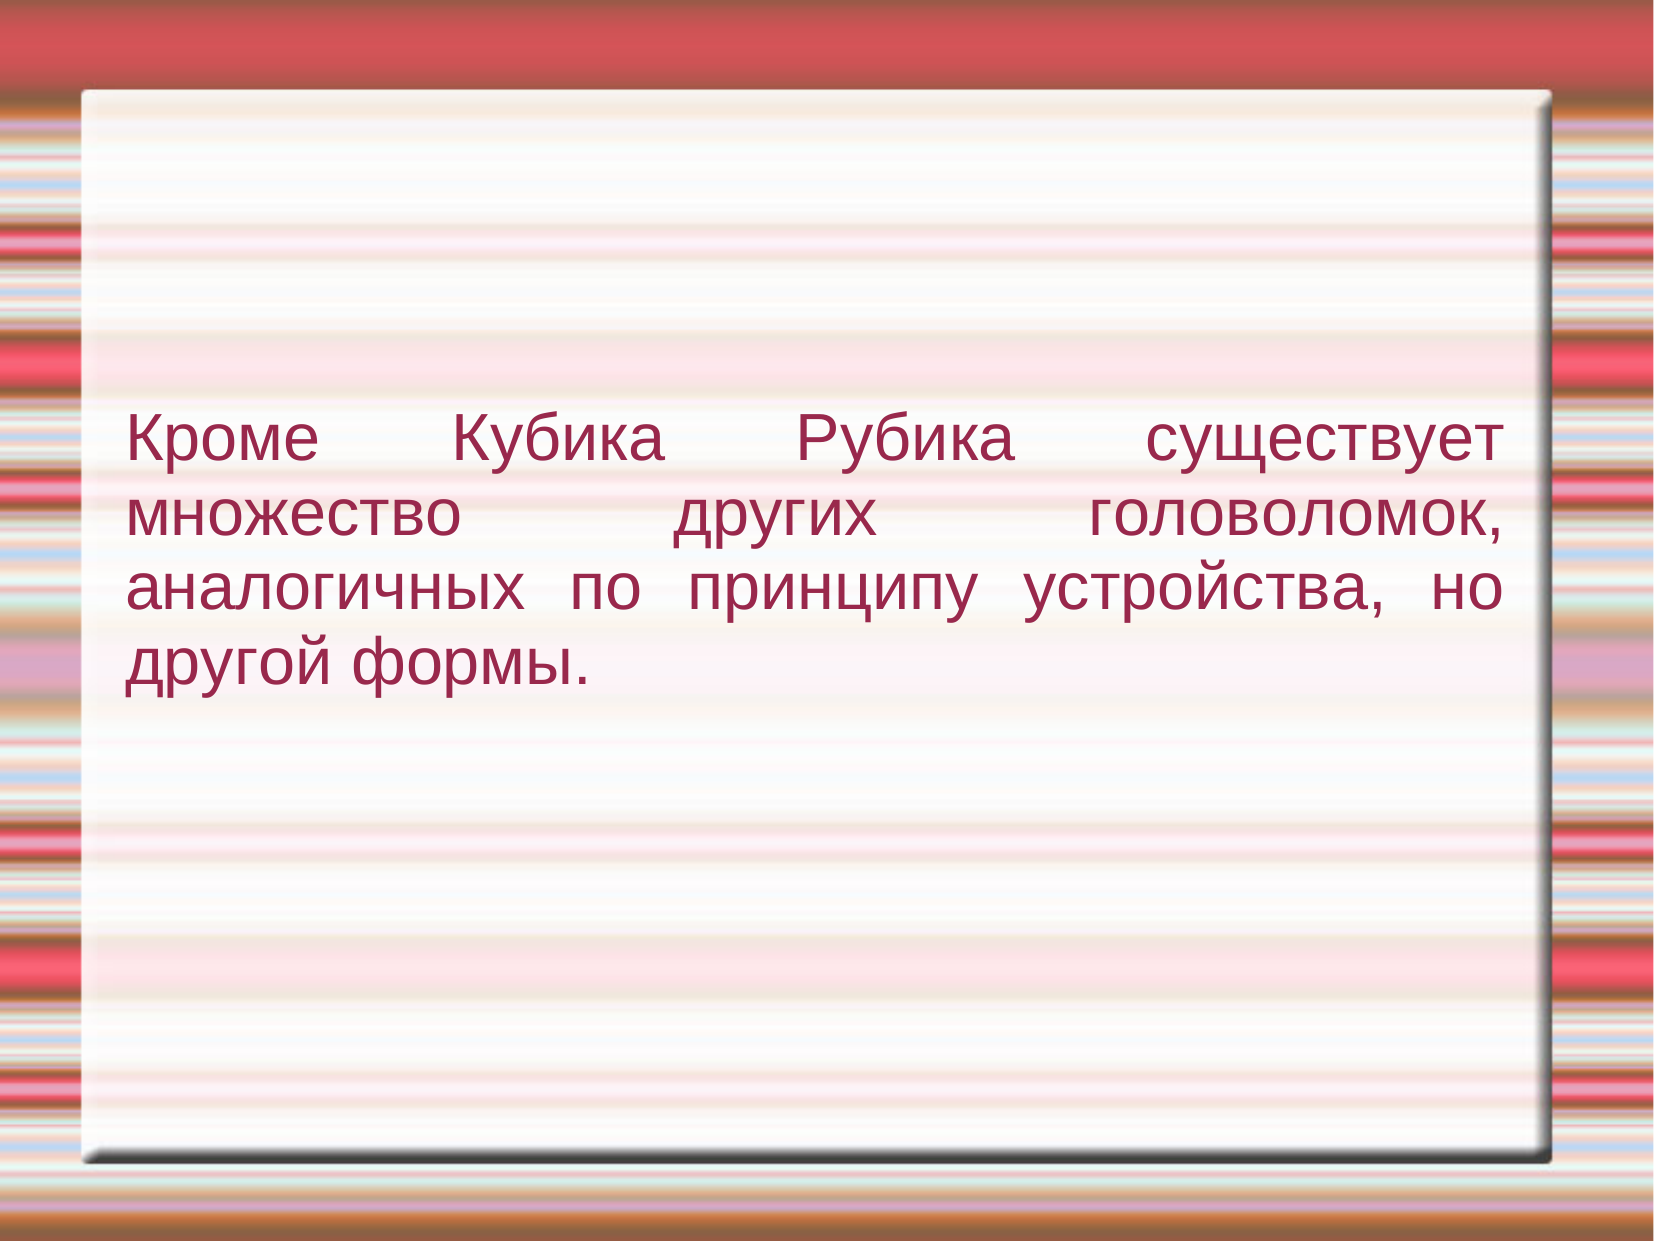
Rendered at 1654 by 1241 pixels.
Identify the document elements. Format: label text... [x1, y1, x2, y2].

picture [0, 0, 1654, 1241]
subtitle Кроме Кубика Рубика существует множество других головоломок, аналогичных по принципу устройства, но другой формы. [124, 147, 1506, 952]
